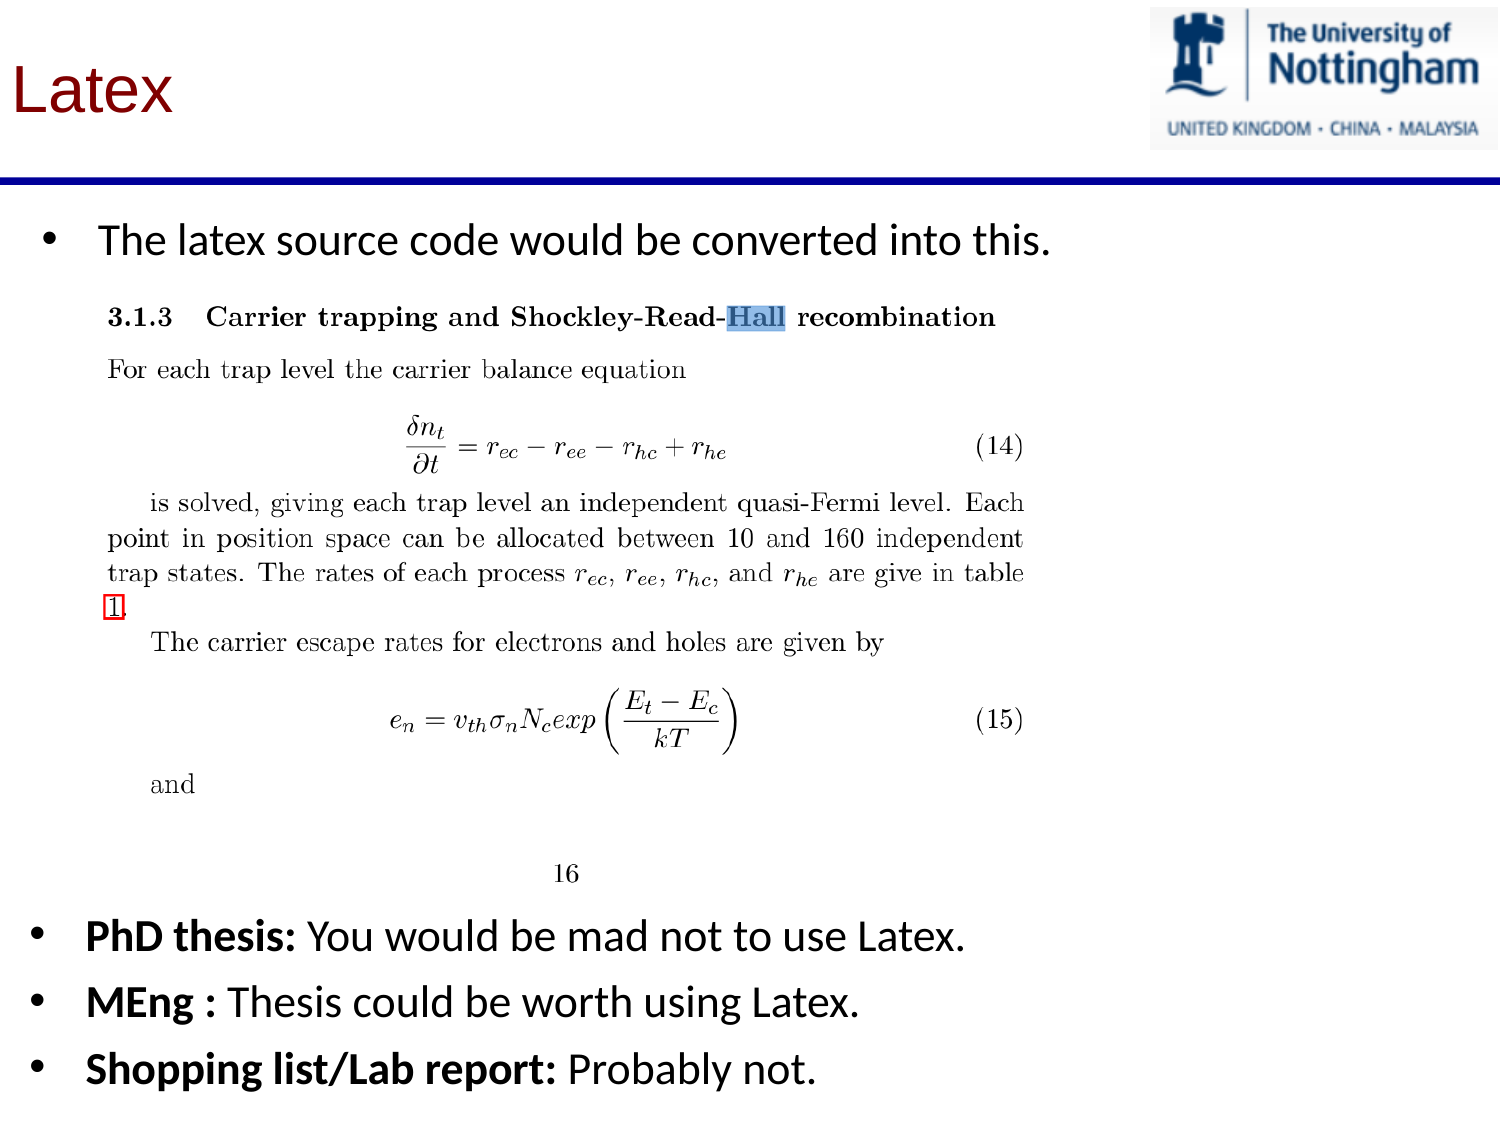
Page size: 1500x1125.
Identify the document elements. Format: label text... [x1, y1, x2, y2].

title Latex [11, 12, 998, 168]
list The latex source code would be converted into this. [26, 202, 1387, 287]
picture [1150, 7, 1498, 150]
list PhD thesis: You would be mad not to use Latex. MEng : Thesis could be worth using Latex. Shopping list/Lab report: Probably not. [14, 897, 1459, 982]
picture [74, 280, 1053, 889]
